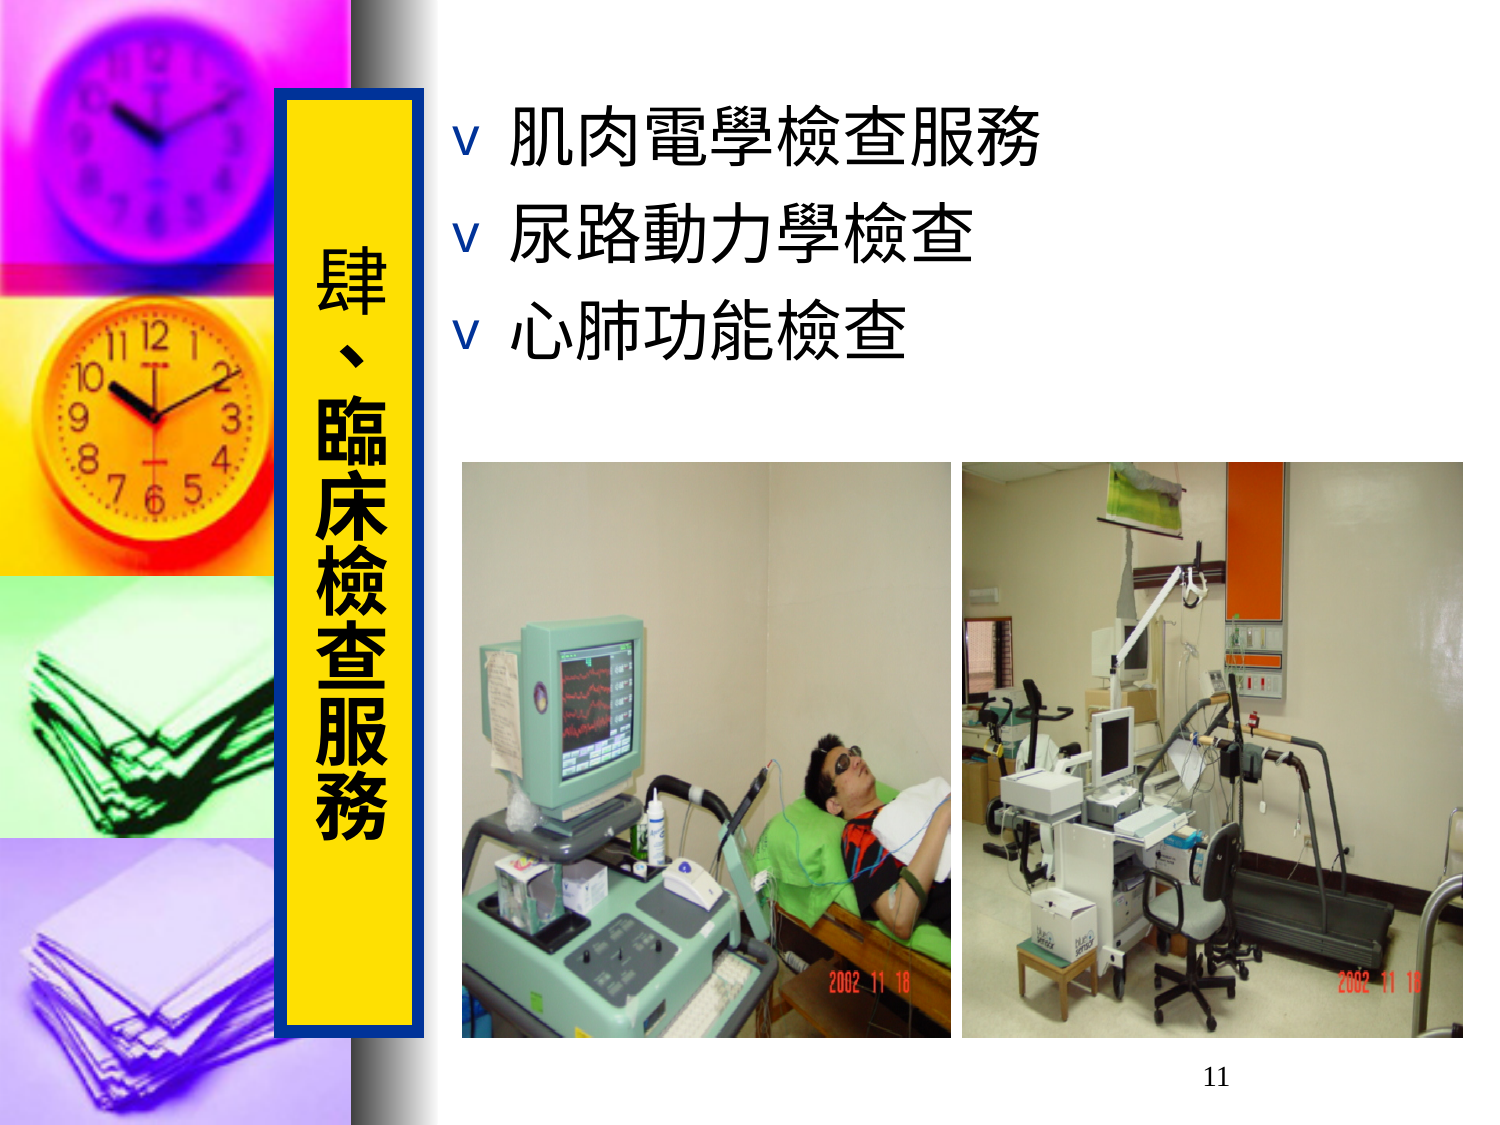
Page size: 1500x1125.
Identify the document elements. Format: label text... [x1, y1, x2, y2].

title 肆、臨床檢查服務 [280, 93, 419, 1032]
text_box [1187, 1050, 1500, 1125]
chart [962, 462, 1463, 1038]
list 肌肉電學檢查服務 尿路動力學檢查 心肺功能檢查 [437, 87, 1388, 1026]
chart [462, 462, 951, 1038]
